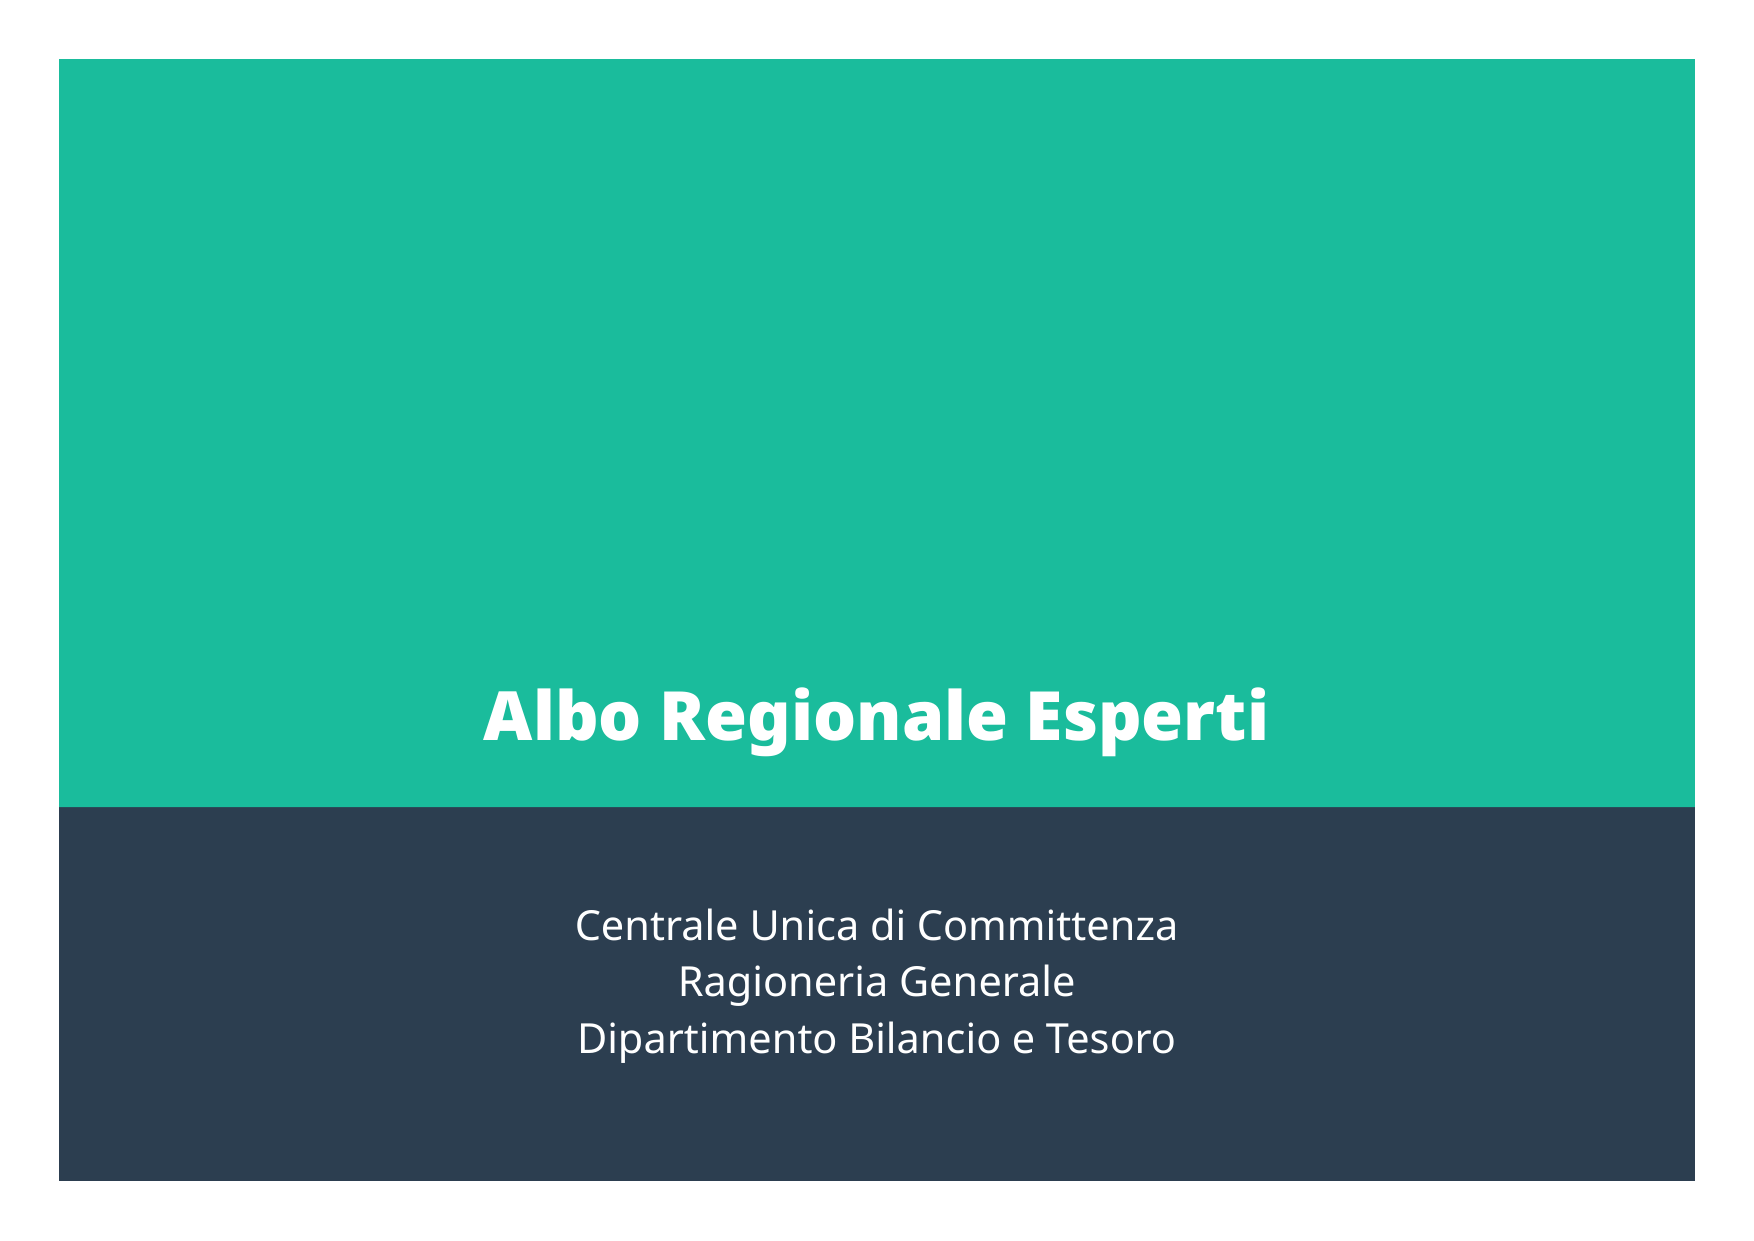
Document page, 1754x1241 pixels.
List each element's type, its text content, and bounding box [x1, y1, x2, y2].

title Albo Regionale Esperti [117, 620, 1637, 763]
subtitle Centrale Unica di Committenza Ragioneria Generale Dipartimento Bilancio e Tesoro [117, 833, 1637, 1128]
